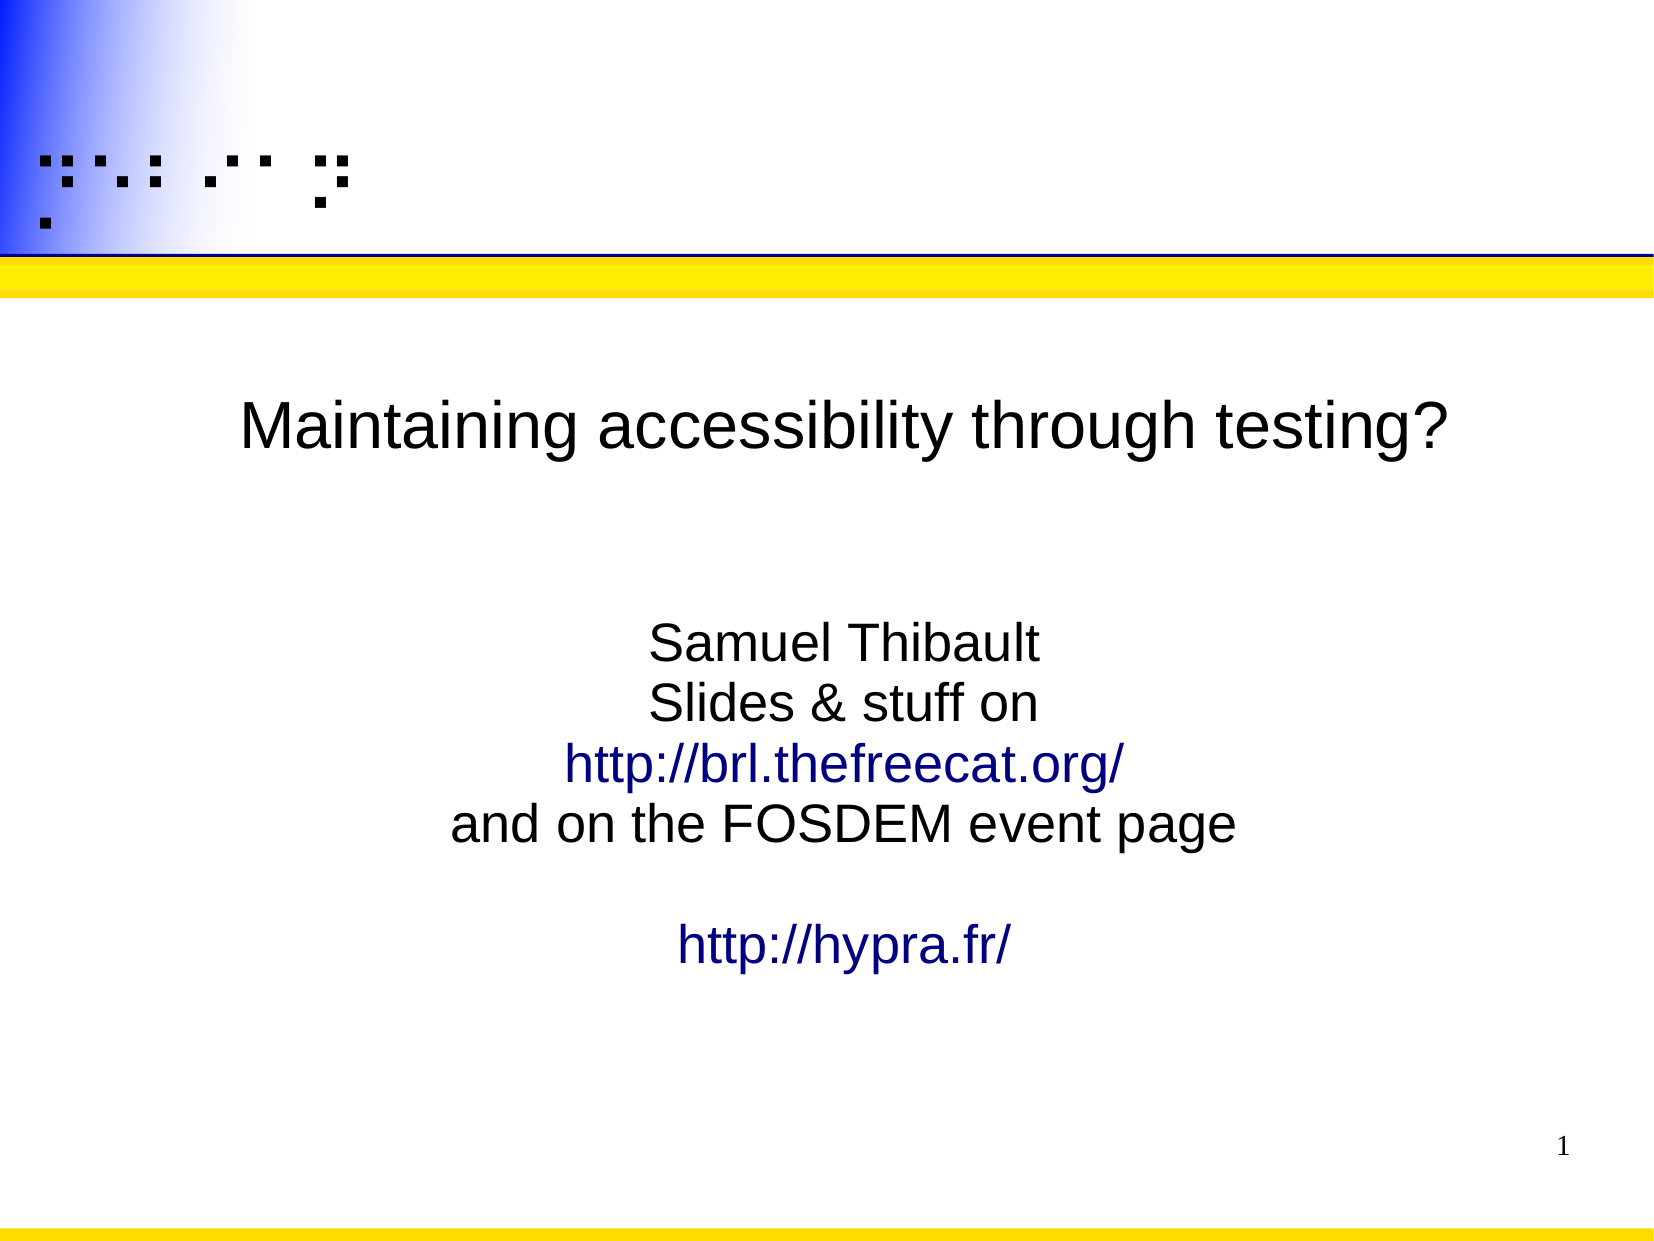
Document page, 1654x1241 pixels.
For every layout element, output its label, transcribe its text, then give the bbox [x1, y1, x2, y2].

title ﾠ [372, 126, 1571, 257]
subtitle Maintaining accessibility through testing? Samuel Thibault Slides & stuff on http://brl.thefreecat.org/ and on the FOSDEM event page http://hypra.fr/ [82, 307, 1571, 1117]
